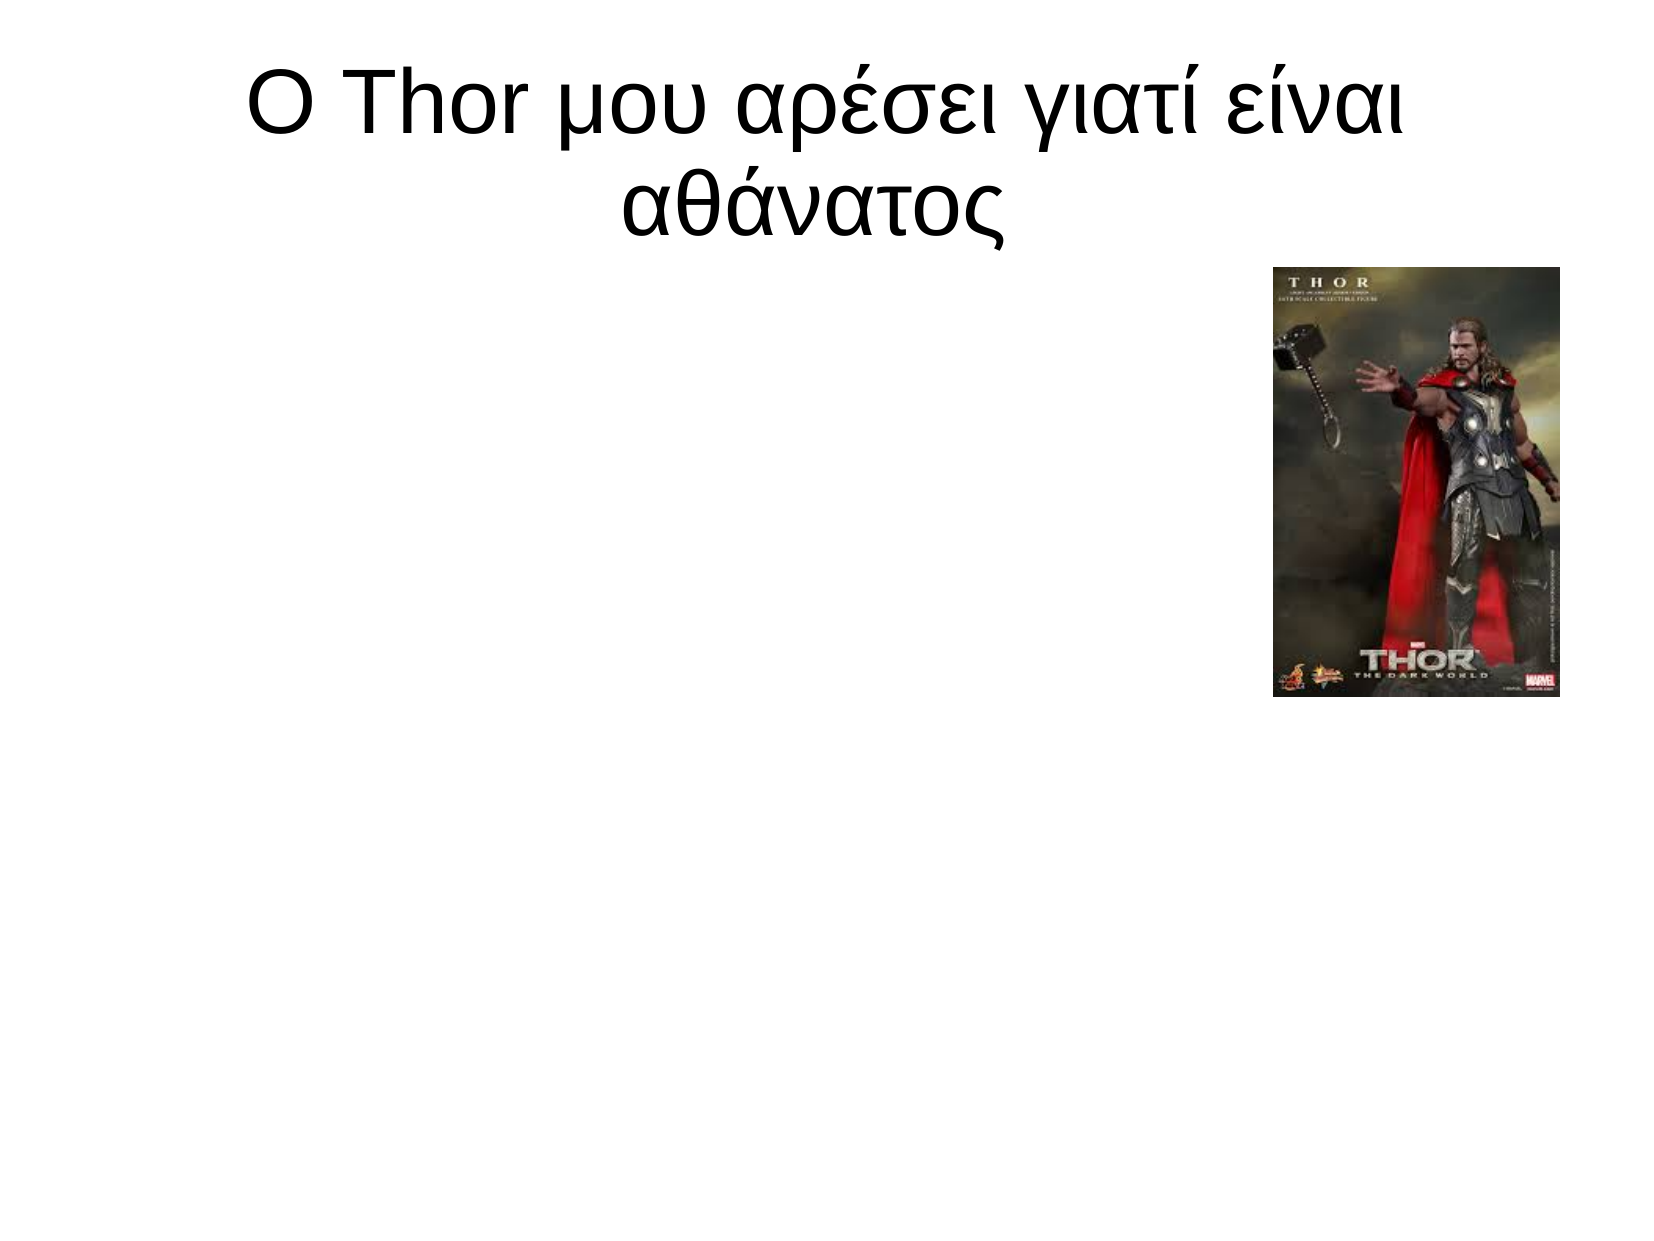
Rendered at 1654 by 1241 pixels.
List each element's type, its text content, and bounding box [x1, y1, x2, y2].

title O Τhor μου αρέσει γιατί είναι αθάνατος [82, 49, 1571, 257]
picture [1273, 267, 1560, 697]
